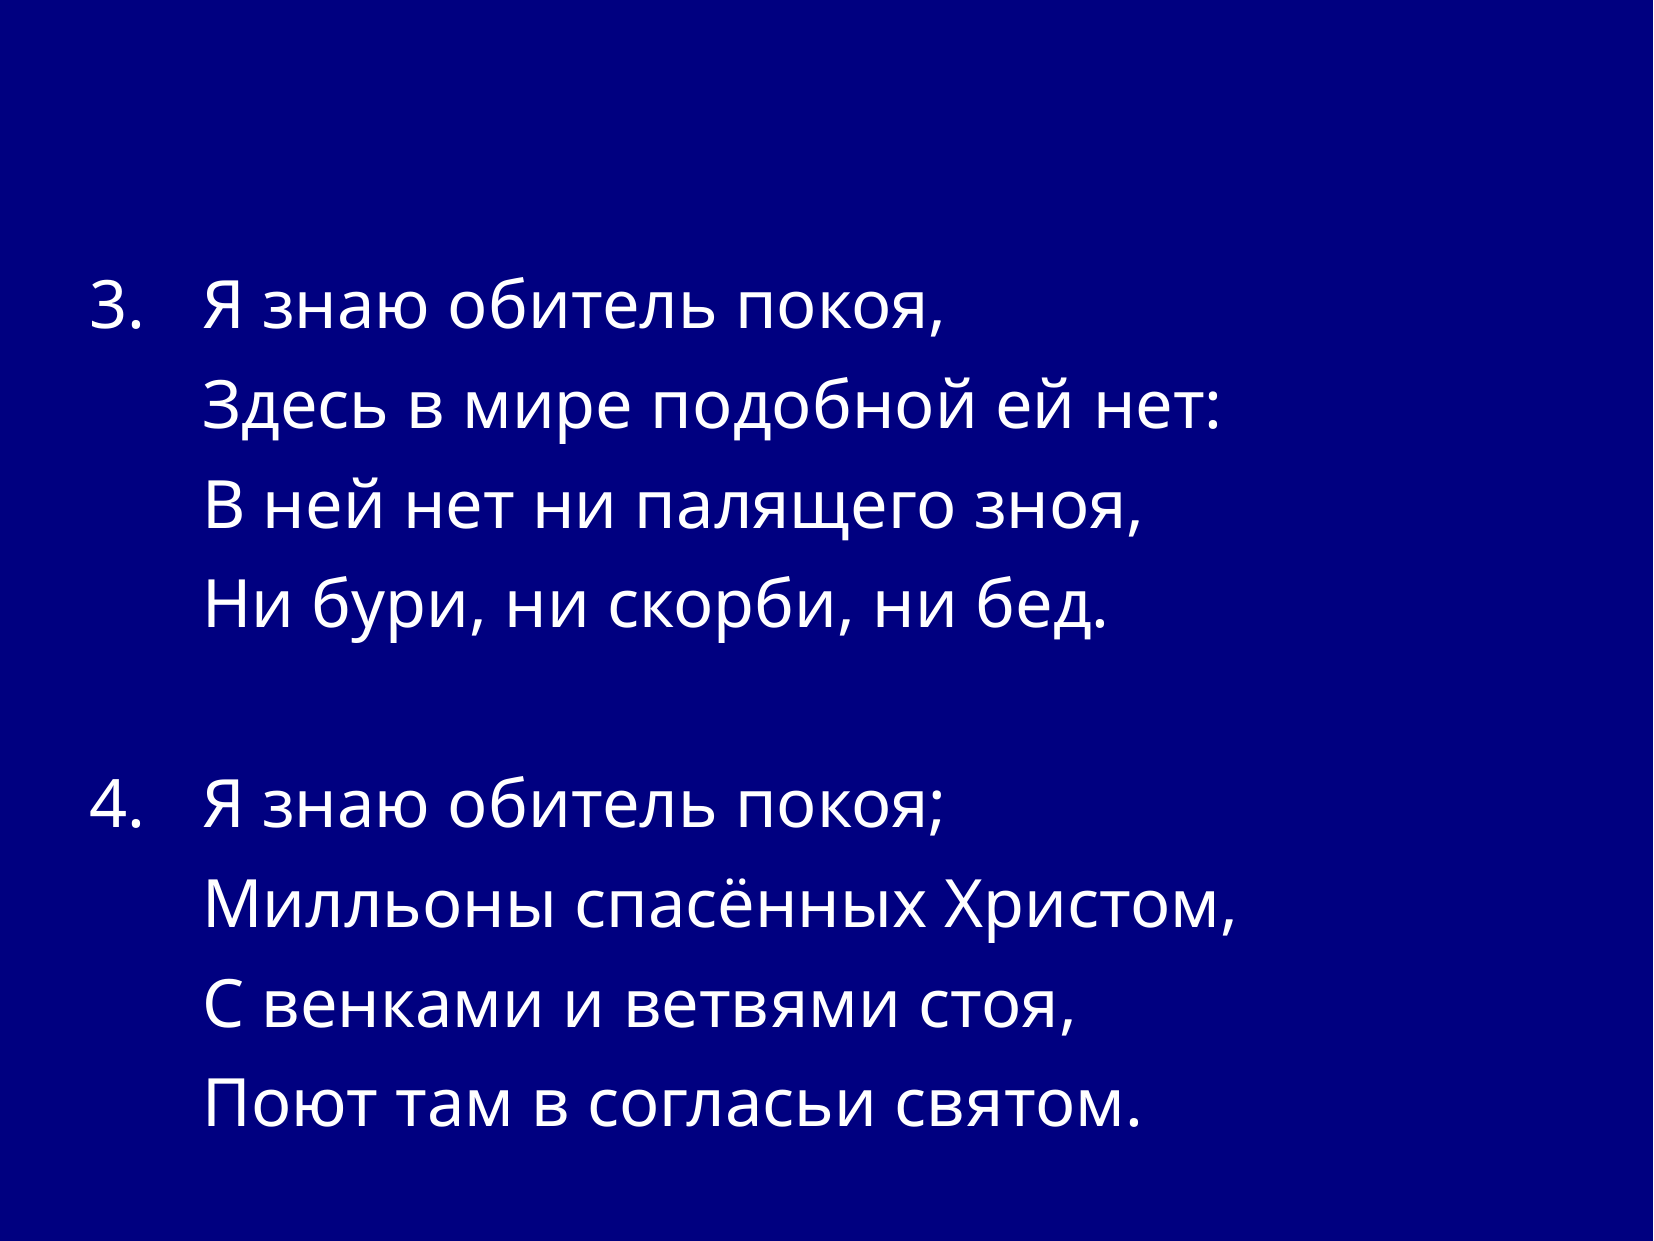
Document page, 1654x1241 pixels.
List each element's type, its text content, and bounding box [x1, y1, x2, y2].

text_box 3. Я знаю обитель покоя, Здесь в мире подобной ей нет: В ней нет ни палящего зноя, Ни бури, ни скорби, ни бед. 4. Я знаю обитель покоя; Милльоны спасённых Христом, С венками и ветвями стоя, Поют там в согласьи святом. [75, 150, 1576, 1163]
